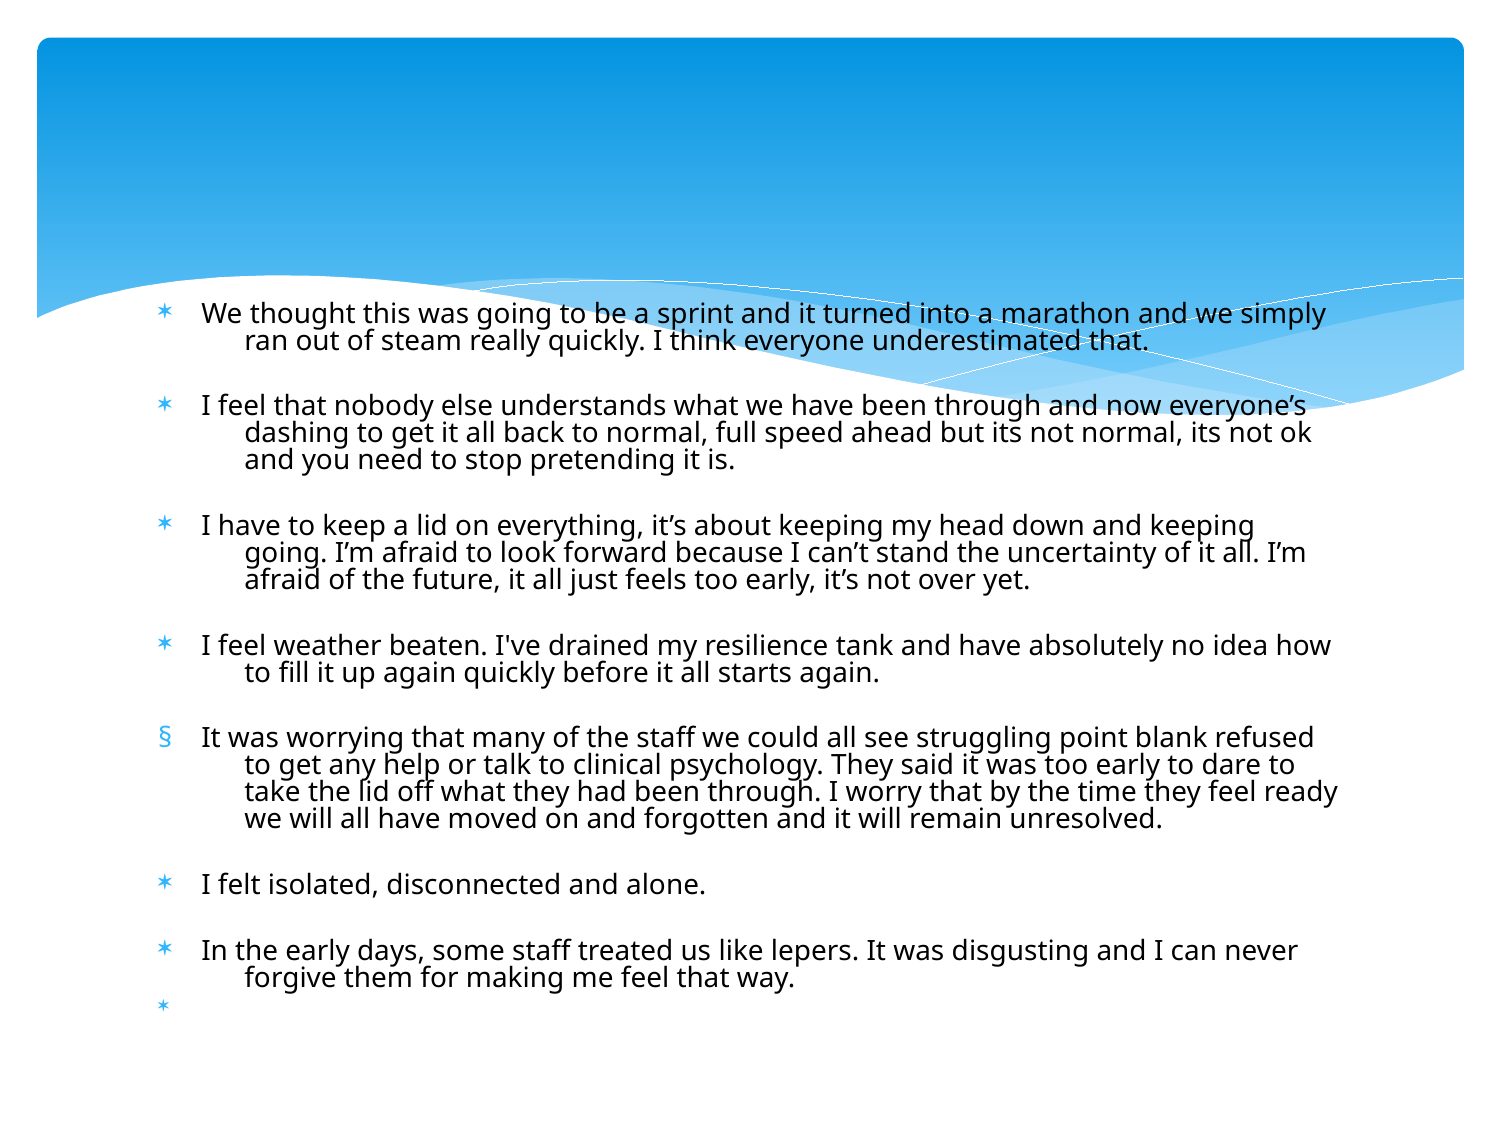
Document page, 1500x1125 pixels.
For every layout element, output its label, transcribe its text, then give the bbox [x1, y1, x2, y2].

list We thought this was going to be a sprint and it turned into a marathon and we simply ran out of steam really quickly. I think everyone underestimated that. I feel that nobody else understands what we have been through and now everyone’s dashing to get it all back to normal, full speed ahead but its not normal, its not ok and you need to stop pretending it is. I have to keep a lid on everything, it’s about keeping my head down and keeping going. I’m afraid to look forward because I can’t stand the uncertainty of it all. I’m afraid of the future, it all just feels too early, it’s not over yet. I feel weather beaten. I've drained my resilience tank and have absolutely no idea how to fill it up again quickly before it all starts again. It was worrying that many of the staff we could all see struggling point blank refused to get any help or talk to clinical psychology. They said it was too early to dare to take the lid off what they had been through. I worry that by the time they feel ready we will all have moved on and forgotten and it will remain unresolved. I felt isolated, disconnected and alone. In the early days, some staff treated us like lepers. It was disgusting and I can never forgive them for making me feel that way. [143, 267, 1359, 1005]
